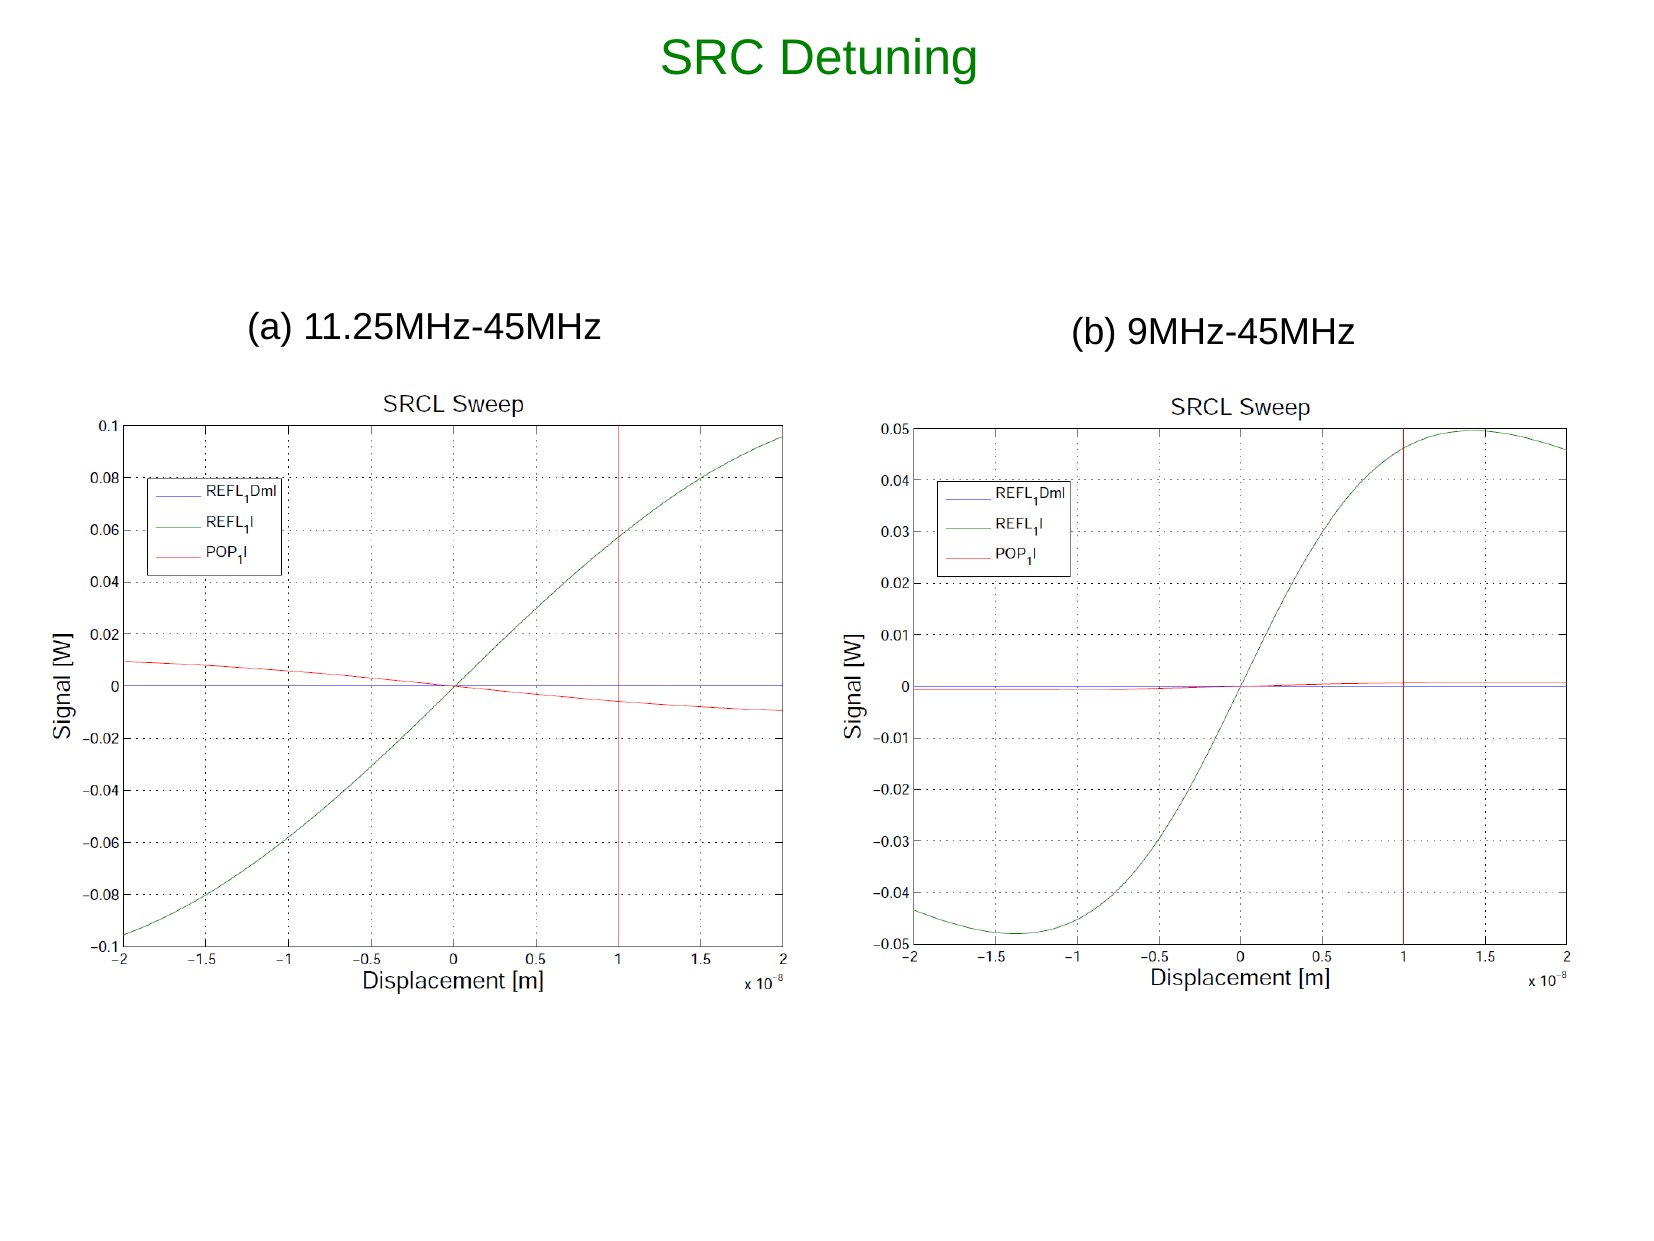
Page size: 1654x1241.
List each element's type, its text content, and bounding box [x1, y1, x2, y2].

text_box (a) 11.25MHz-45MHz [232, 298, 617, 356]
text_box SRC Detuning [645, 21, 994, 93]
text_box (b) 9MHz-45MHz [1056, 303, 1371, 360]
picture [36, 355, 817, 1019]
picture [828, 381, 1608, 1021]
